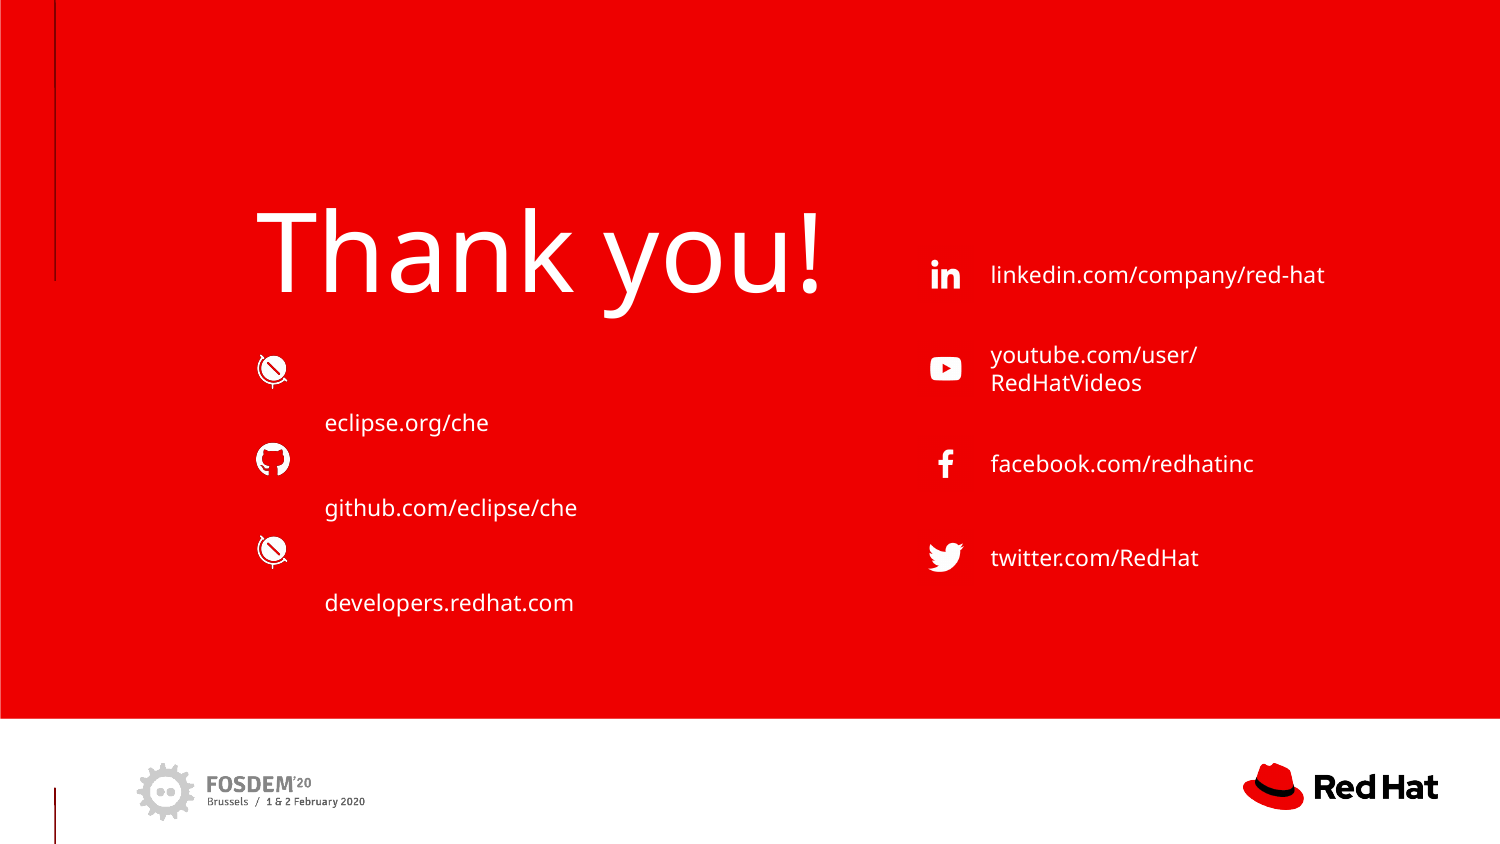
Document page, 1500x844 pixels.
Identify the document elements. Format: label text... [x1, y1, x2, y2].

picture [1243, 763, 1438, 810]
subtitle eclipse.org/che [324, 354, 1341, 389]
subtitle developers.redhat.com [324, 533, 1310, 582]
title Thank you! [256, 69, 860, 315]
picture [0, 0, 1500, 844]
subtitle github.com/eclipse/che [324, 438, 1326, 483]
